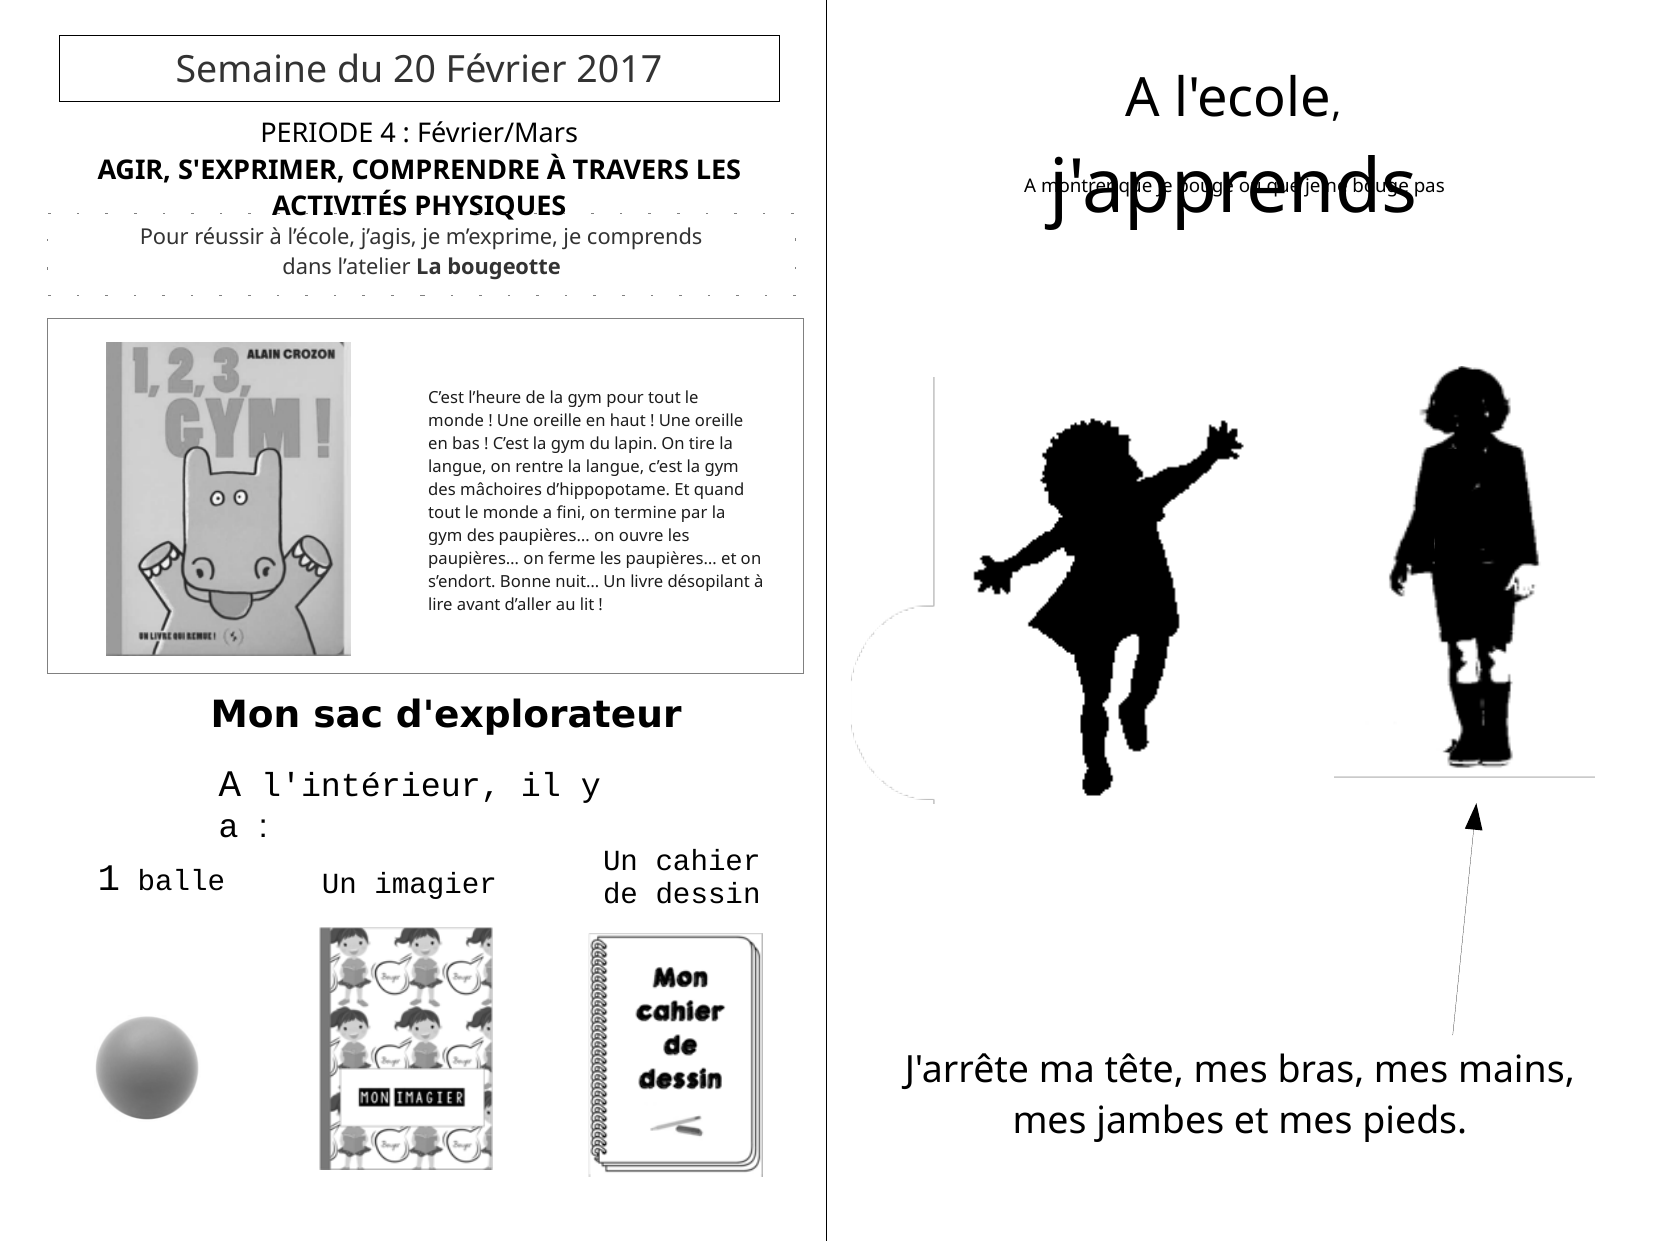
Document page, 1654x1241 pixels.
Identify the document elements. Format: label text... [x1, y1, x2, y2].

picture [94, 1015, 201, 1123]
text_box A l'ecole, j'apprends [1026, 50, 1441, 154]
picture [318, 927, 493, 1170]
text_box 1 balle [82, 852, 240, 910]
text_box C’est l’heure de la gym pour tout le monde ! Une oreille en haut ! Une oreille en bas ! C’est la gym du lapin. On tire la langue, on rentre la langue, c’est la gym des mâchoires d’hippopotame. Et quand tout le monde a fini, on termine par la gym des paupières… on ouvre les paupières… on ferme les paupières… et on s’endort. Bonne nuit… Un livre désopilant à lire avant d’aller au lit ! [413, 377, 780, 640]
picture [850, 377, 1276, 804]
text_box Mon sac d'explorateur [195, 685, 697, 745]
picture [588, 933, 763, 1177]
picture [106, 342, 351, 656]
text_box PERIODE 4 : Février/Mars AGIR, S'EXPRIMER, COMPRENDRE À TRAVERS LES ACTIVITÉS PHYSIQUES [82, 106, 756, 213]
text_box A montrer que je bouge ou que je ne bouge pas [874, 165, 1595, 225]
text_box Pour réussir à l’école, j’agis, je m’exprime, je comprends dans l’atelier La bougeotte [47, 213, 796, 296]
text_box A l'intérieur, il y a : [203, 757, 686, 815]
text_box Semaine du 20 Février 2017 [59, 35, 780, 102]
text_box Un imagier [307, 861, 520, 910]
text_box [45, 696, 815, 861]
text_box J'arrête ma tête, mes bras, mes mains, mes jambes et mes pieds. [874, 1035, 1607, 1134]
text_box Un cahier de dessin [588, 838, 792, 920]
picture [1334, 366, 1595, 789]
